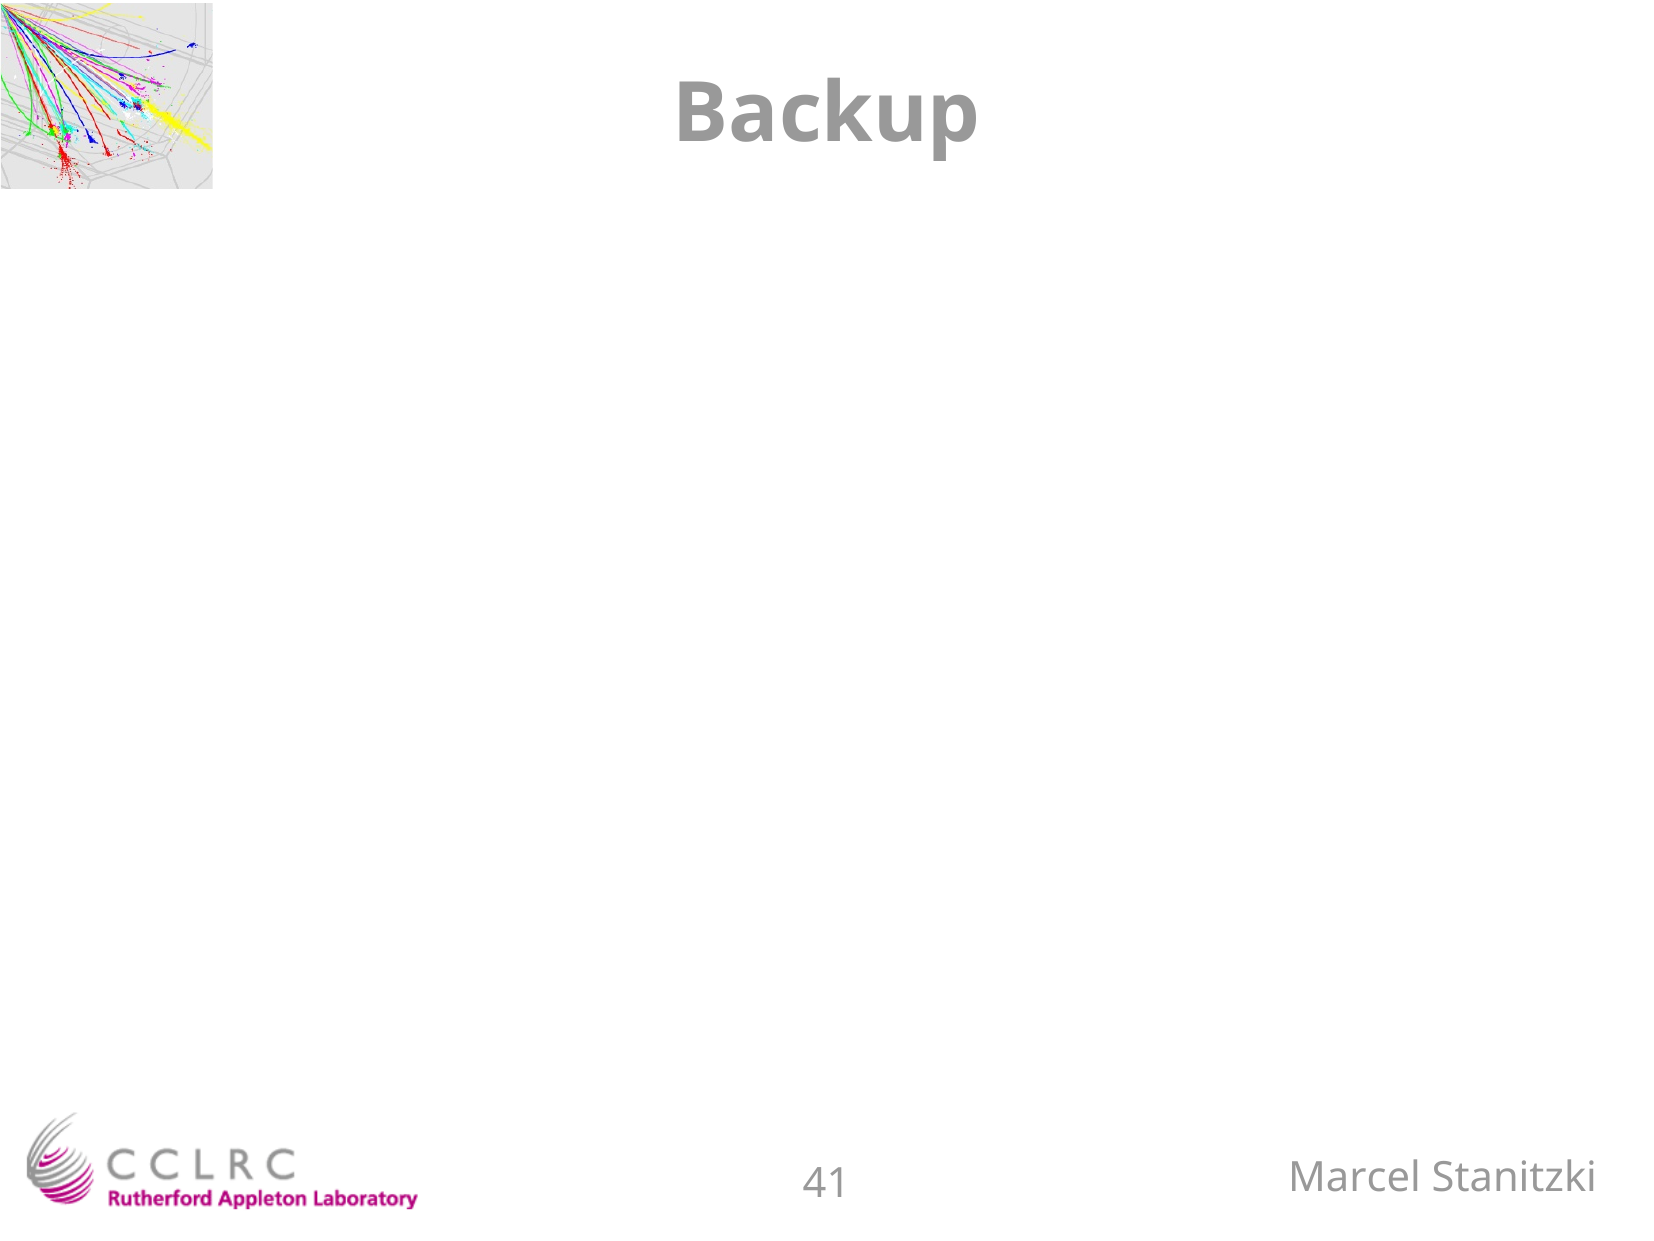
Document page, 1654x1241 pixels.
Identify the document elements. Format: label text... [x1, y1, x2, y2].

title Backup [203, 5, 1451, 213]
picture [0, 3, 213, 189]
picture [19, 1110, 426, 1212]
